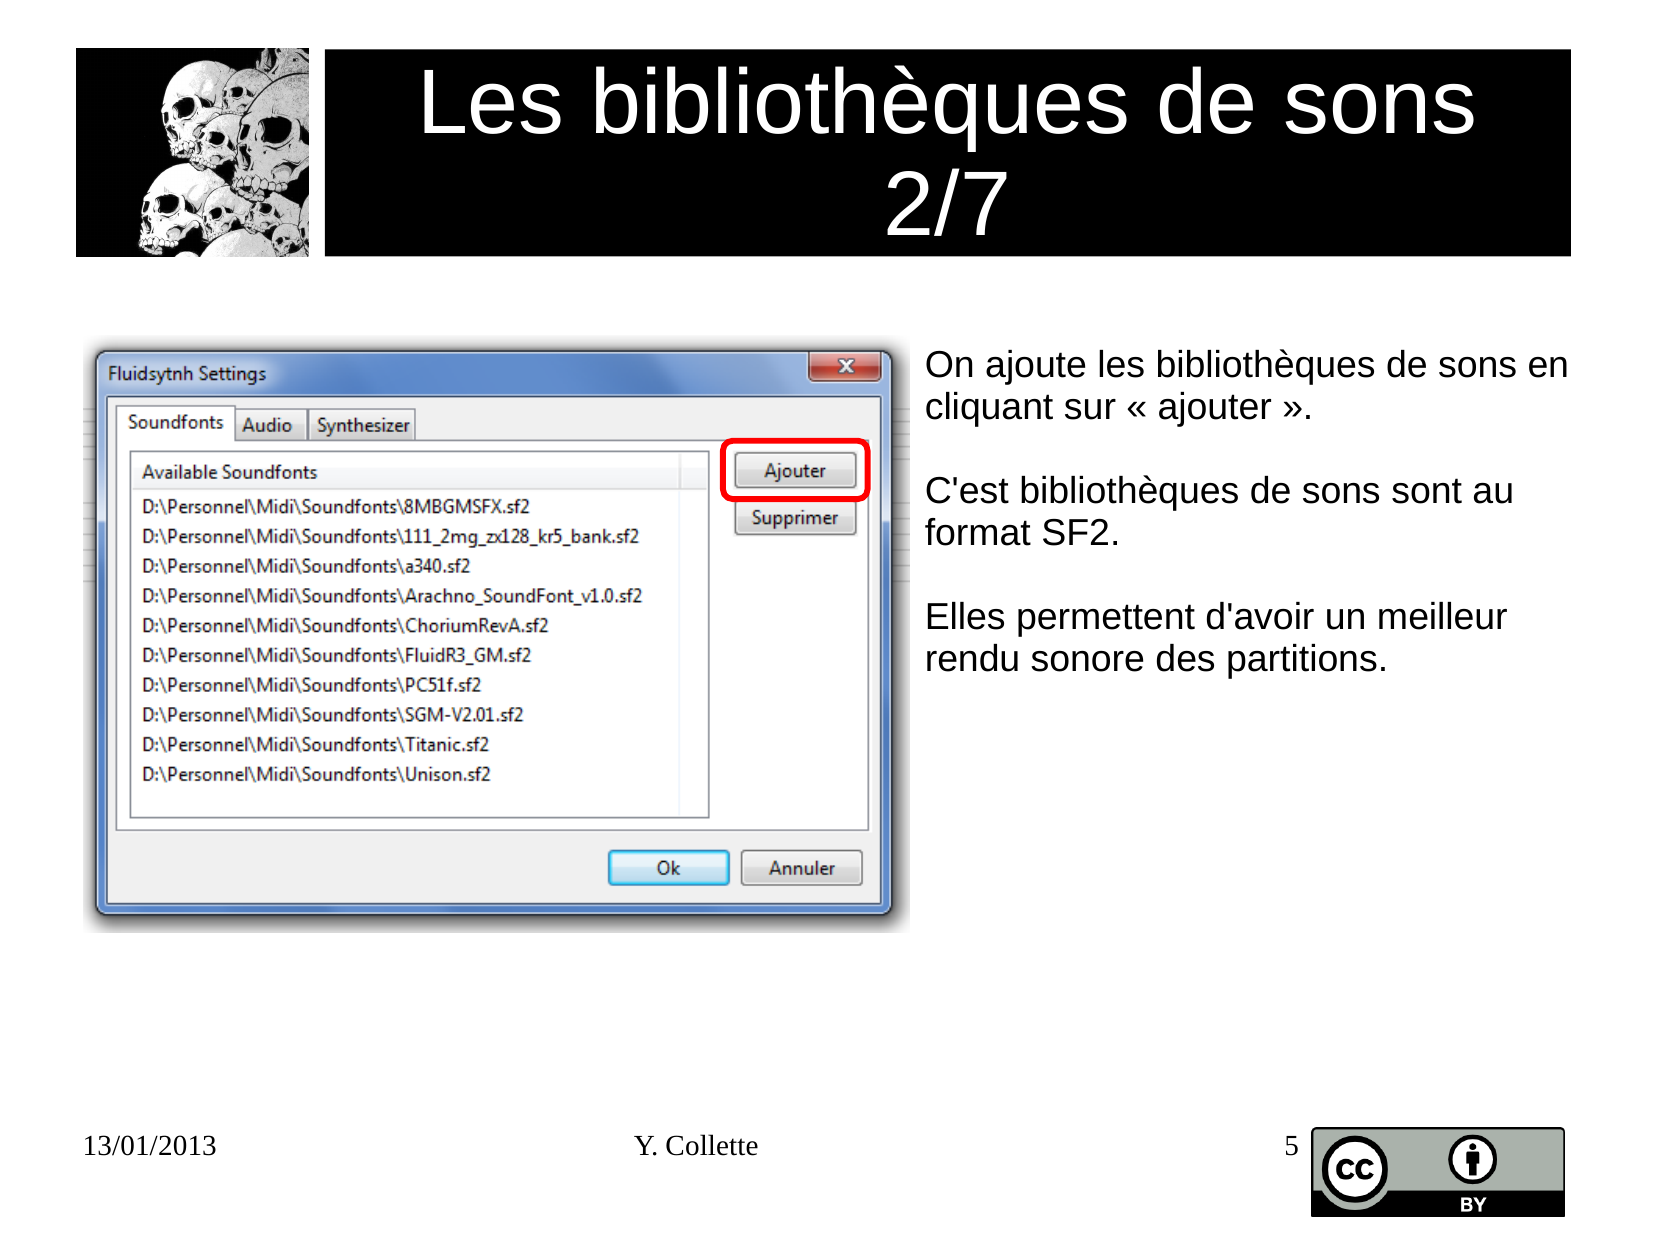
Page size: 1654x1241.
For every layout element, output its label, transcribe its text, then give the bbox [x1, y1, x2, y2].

text_box On ajoute les bibliothèques de sons en cliquant sur « ajouter ». C'est bibliothèques de sons sont au format SF2. Elles permettent d'avoir un meilleur rendu sonore des partitions. [909, 335, 1605, 687]
title Les bibliothèques de sons 2/7 [324, 49, 1571, 257]
picture [83, 335, 910, 933]
picture [1311, 1127, 1565, 1217]
picture [76, 48, 309, 257]
